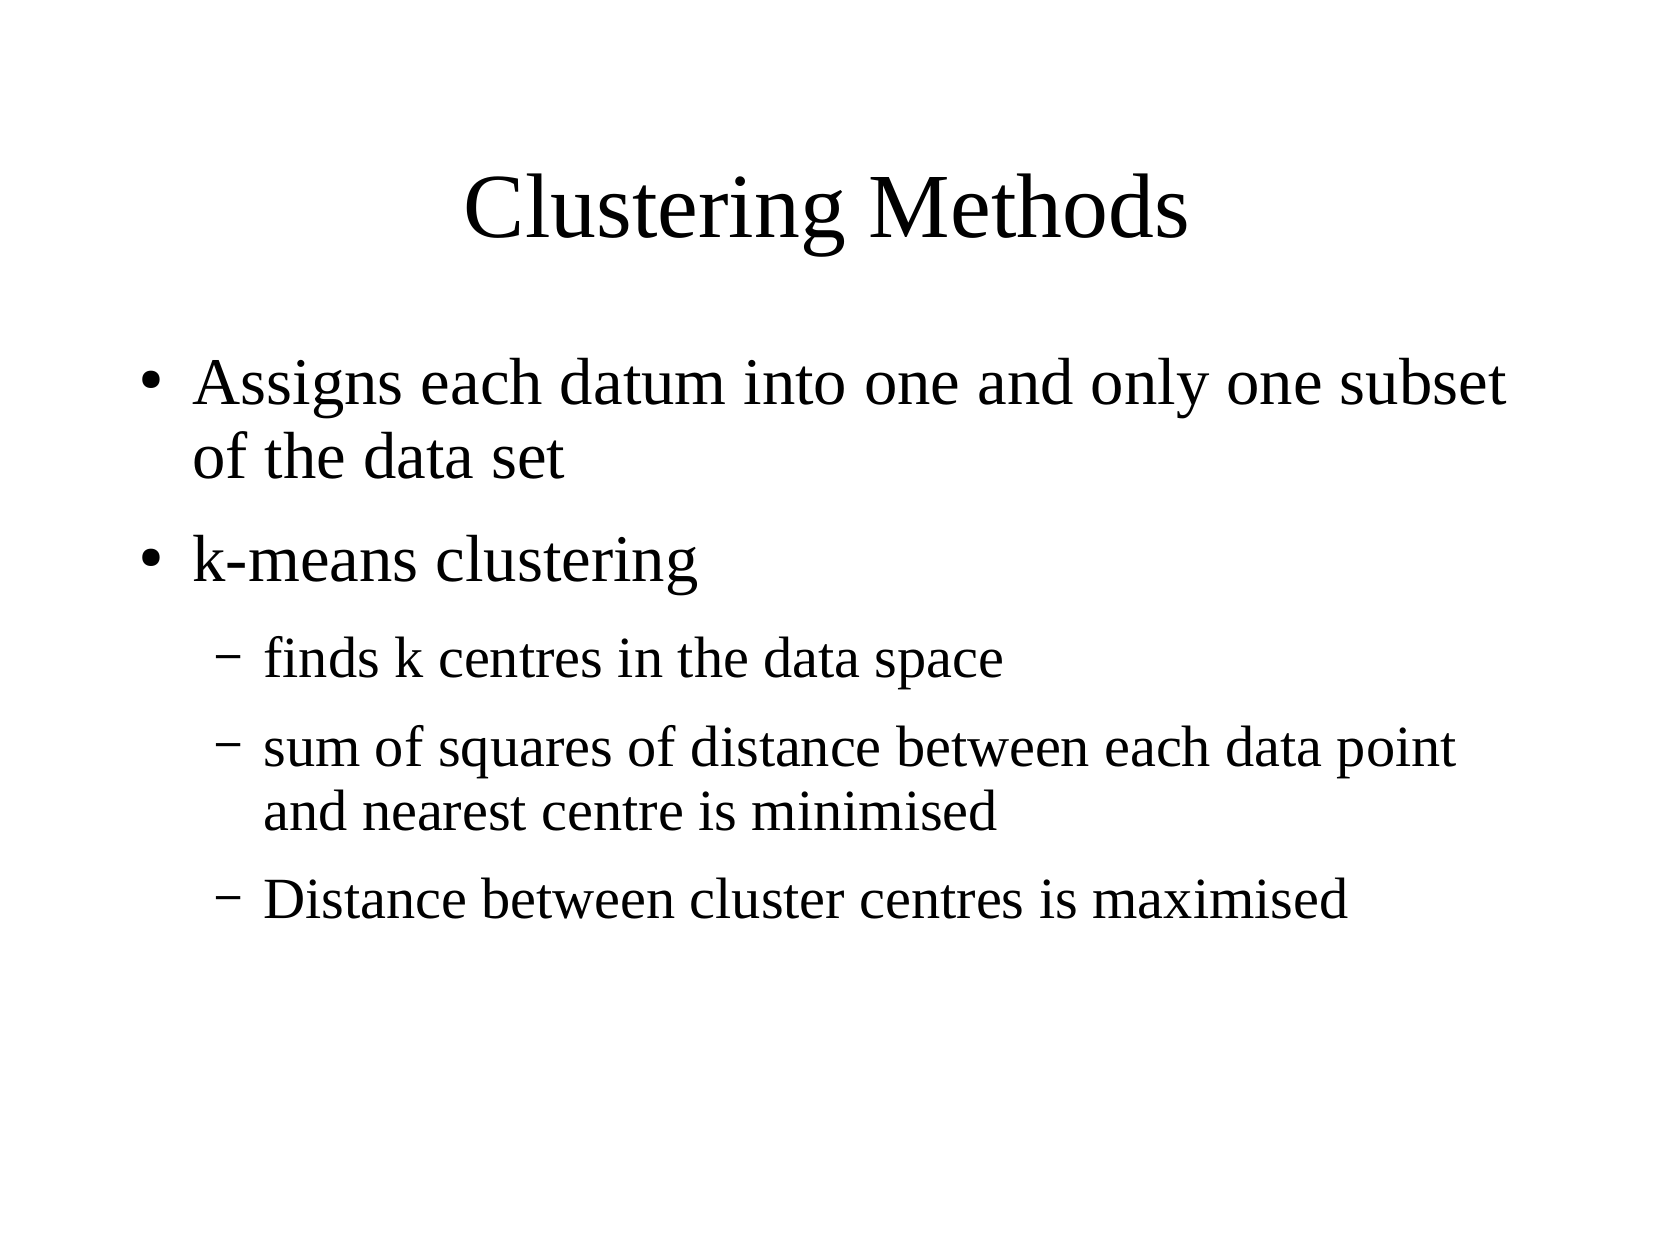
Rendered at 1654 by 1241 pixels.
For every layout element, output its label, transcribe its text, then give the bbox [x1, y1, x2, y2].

title Clustering Methods [121, 102, 1534, 311]
list Assigns each datum into one and only one subset of the data set k-means clustering finds k centres in the data space sum of squares of distance between each data point and nearest centre is minimised Distance between cluster centres is maximised [121, 344, 1534, 1127]
